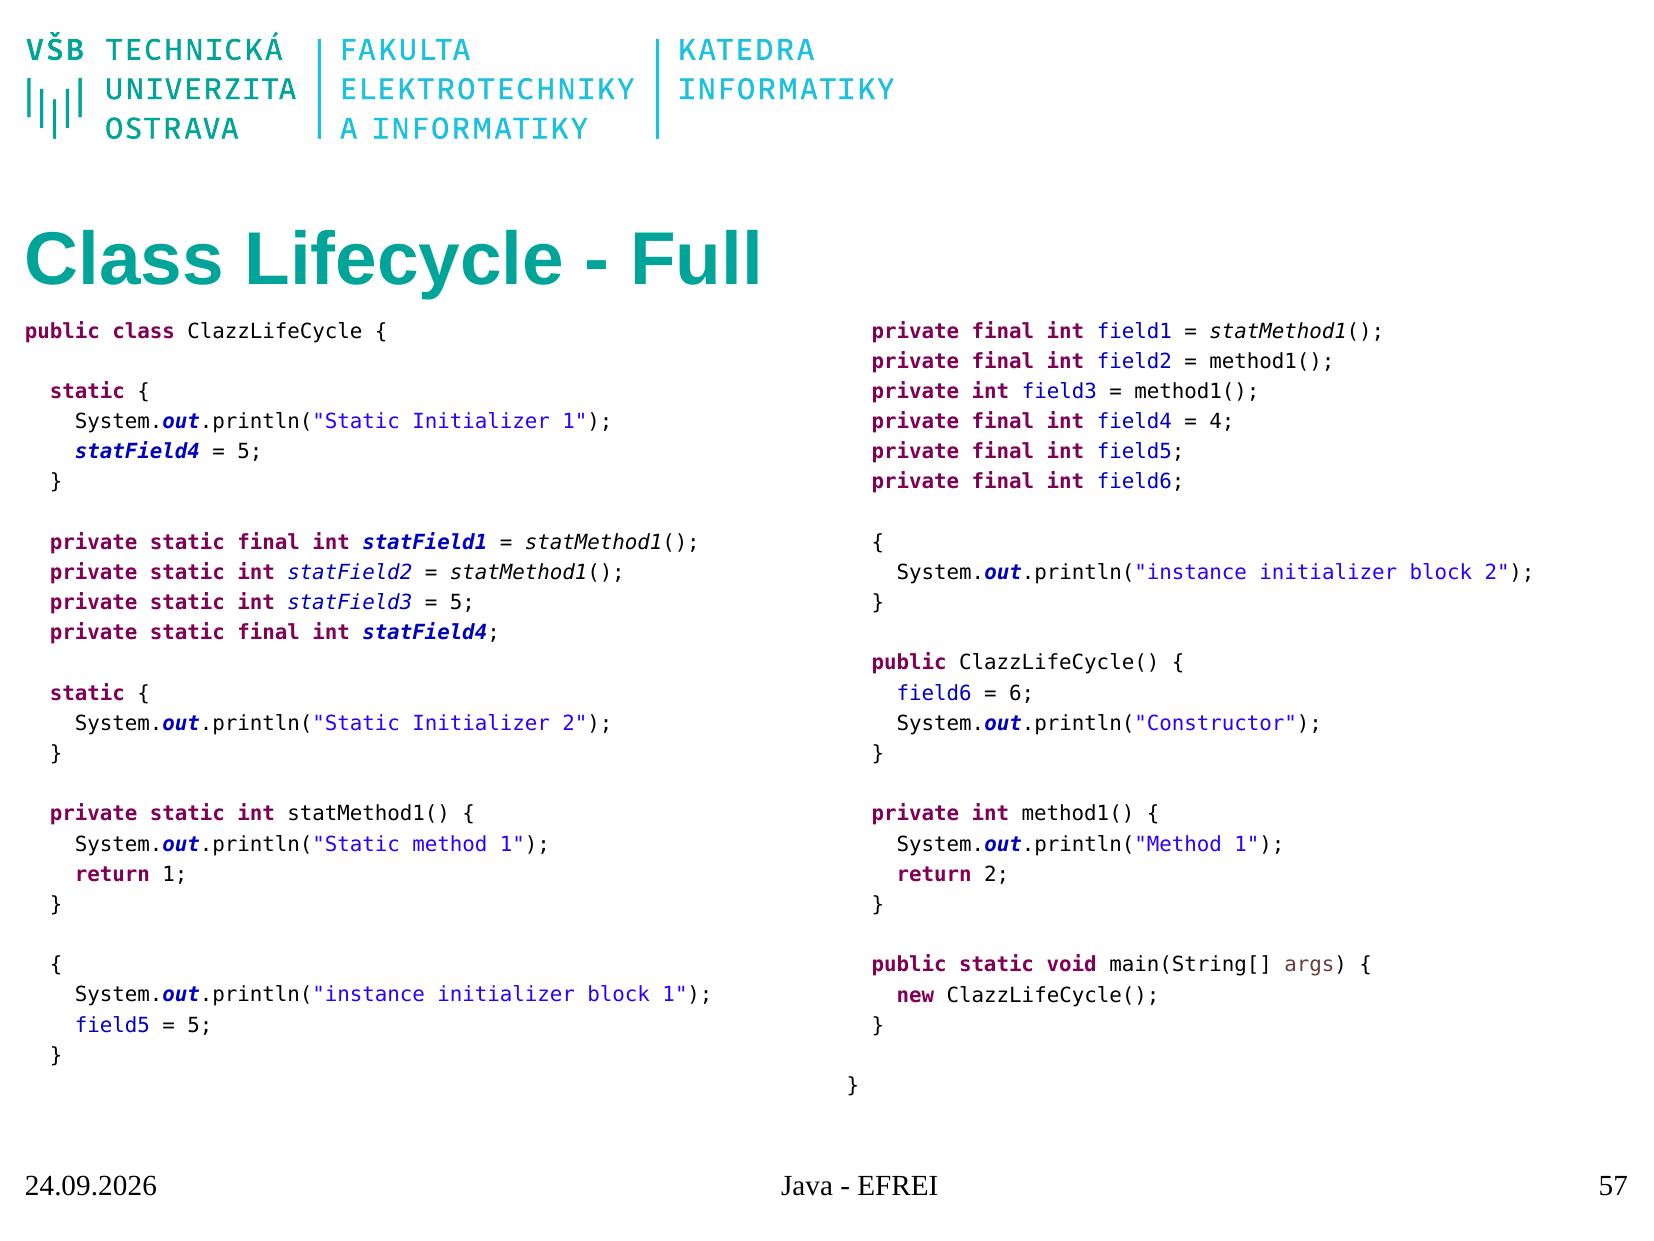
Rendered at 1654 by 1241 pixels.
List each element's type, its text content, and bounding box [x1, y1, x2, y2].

picture [26, 31, 894, 139]
title Class Lifecycle - Full [24, 169, 1629, 300]
list private final int field1 = statMethod1(); private final int field2 = method1(); private int field3 = method1(); private final int field4 = 4; private final int field5; private final int field6; { System.out.println("instance initializer block 2"); } public ClazzLifeCycle() { field6 = 6; System.out.println("Constructor"); } private int method1() { System.out.println("Method 1"); return 2; } public static void main(String[] args) { new ClazzLifeCycle(); } } [846, 318, 1630, 1146]
list public class ClazzLifeCycle { static { System.out.println("Static Initializer 1"); statField4 = 5; } private static final int statField1 = statMethod1(); private static int statField2 = statMethod1(); private static int statField3 = 5; private static final int statField4; static { System.out.println("Static Initializer 2"); } private static int statMethod1() { System.out.println("Static method 1"); return 1; } { System.out.println("instance initializer block 1"); field5 = 5; } [24, 318, 808, 1146]
